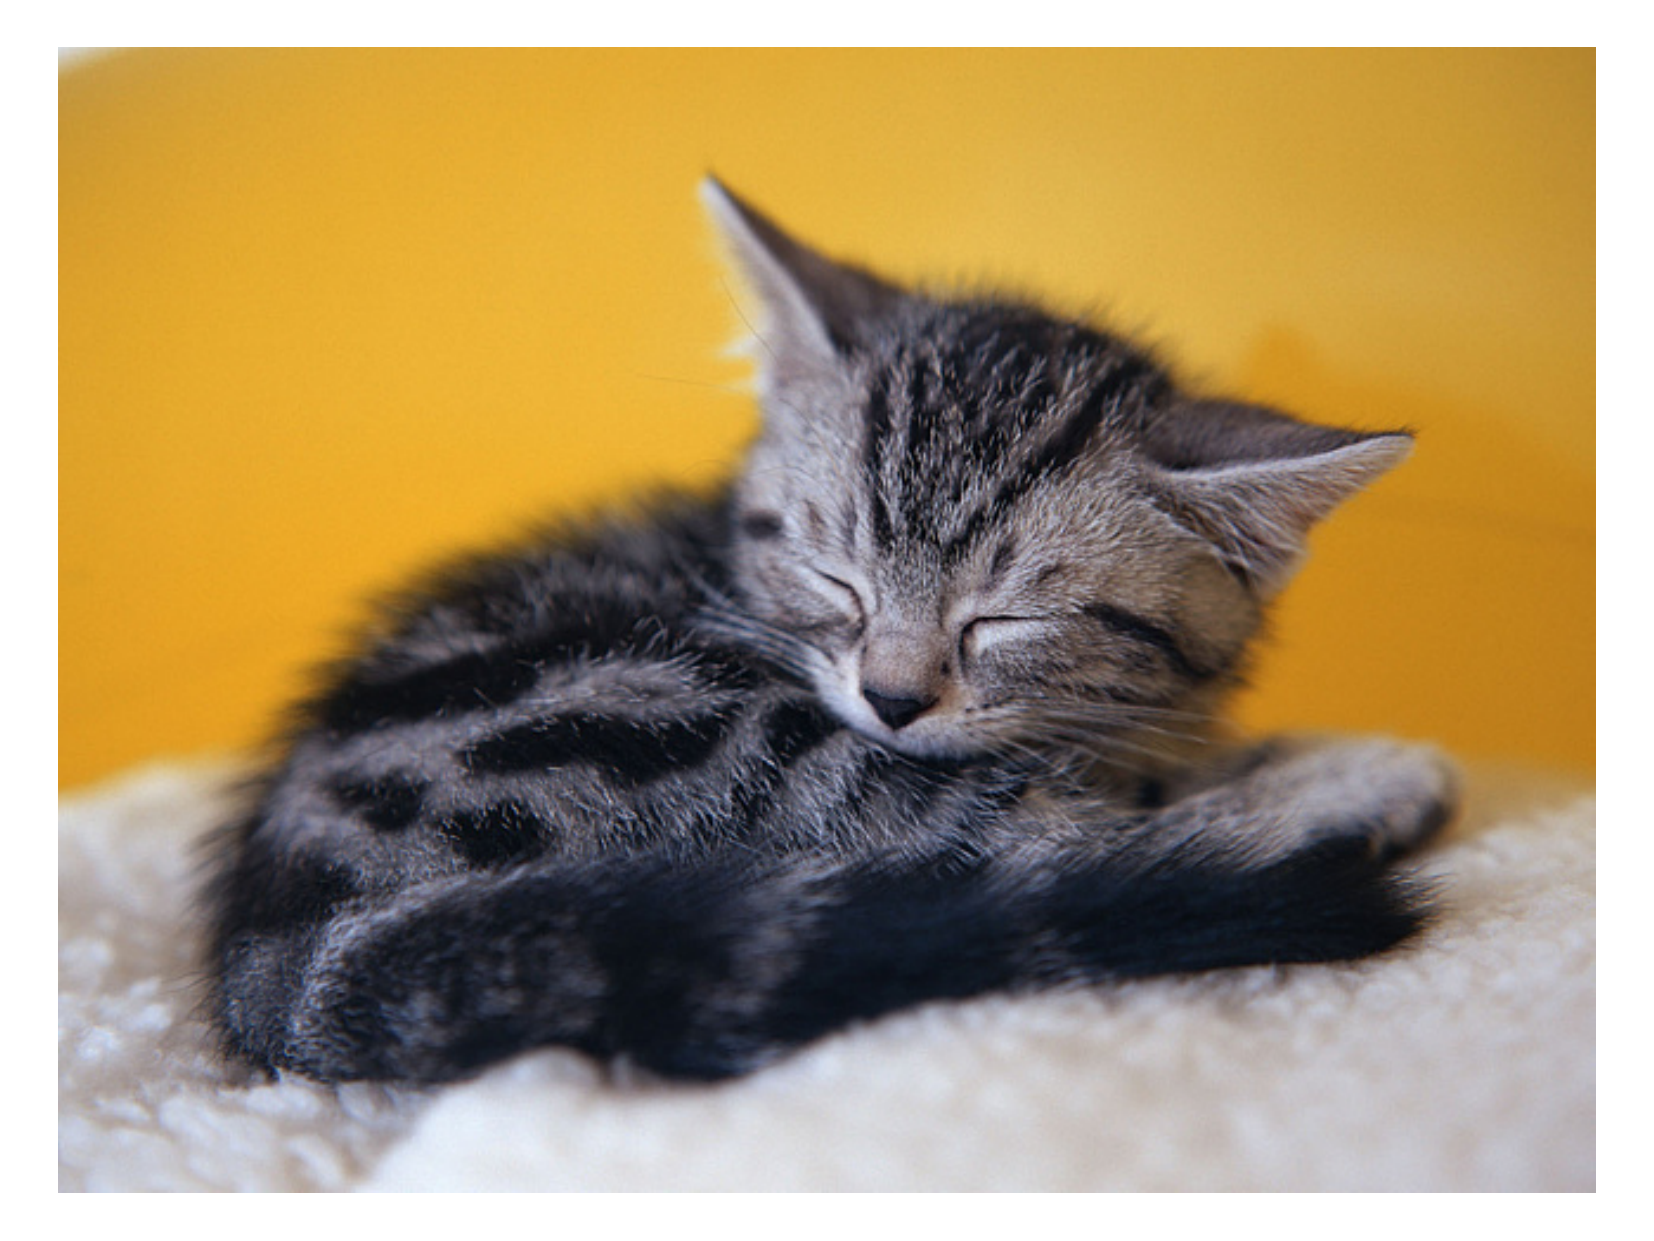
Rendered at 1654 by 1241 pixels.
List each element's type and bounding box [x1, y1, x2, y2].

picture [58, 47, 1596, 1194]
